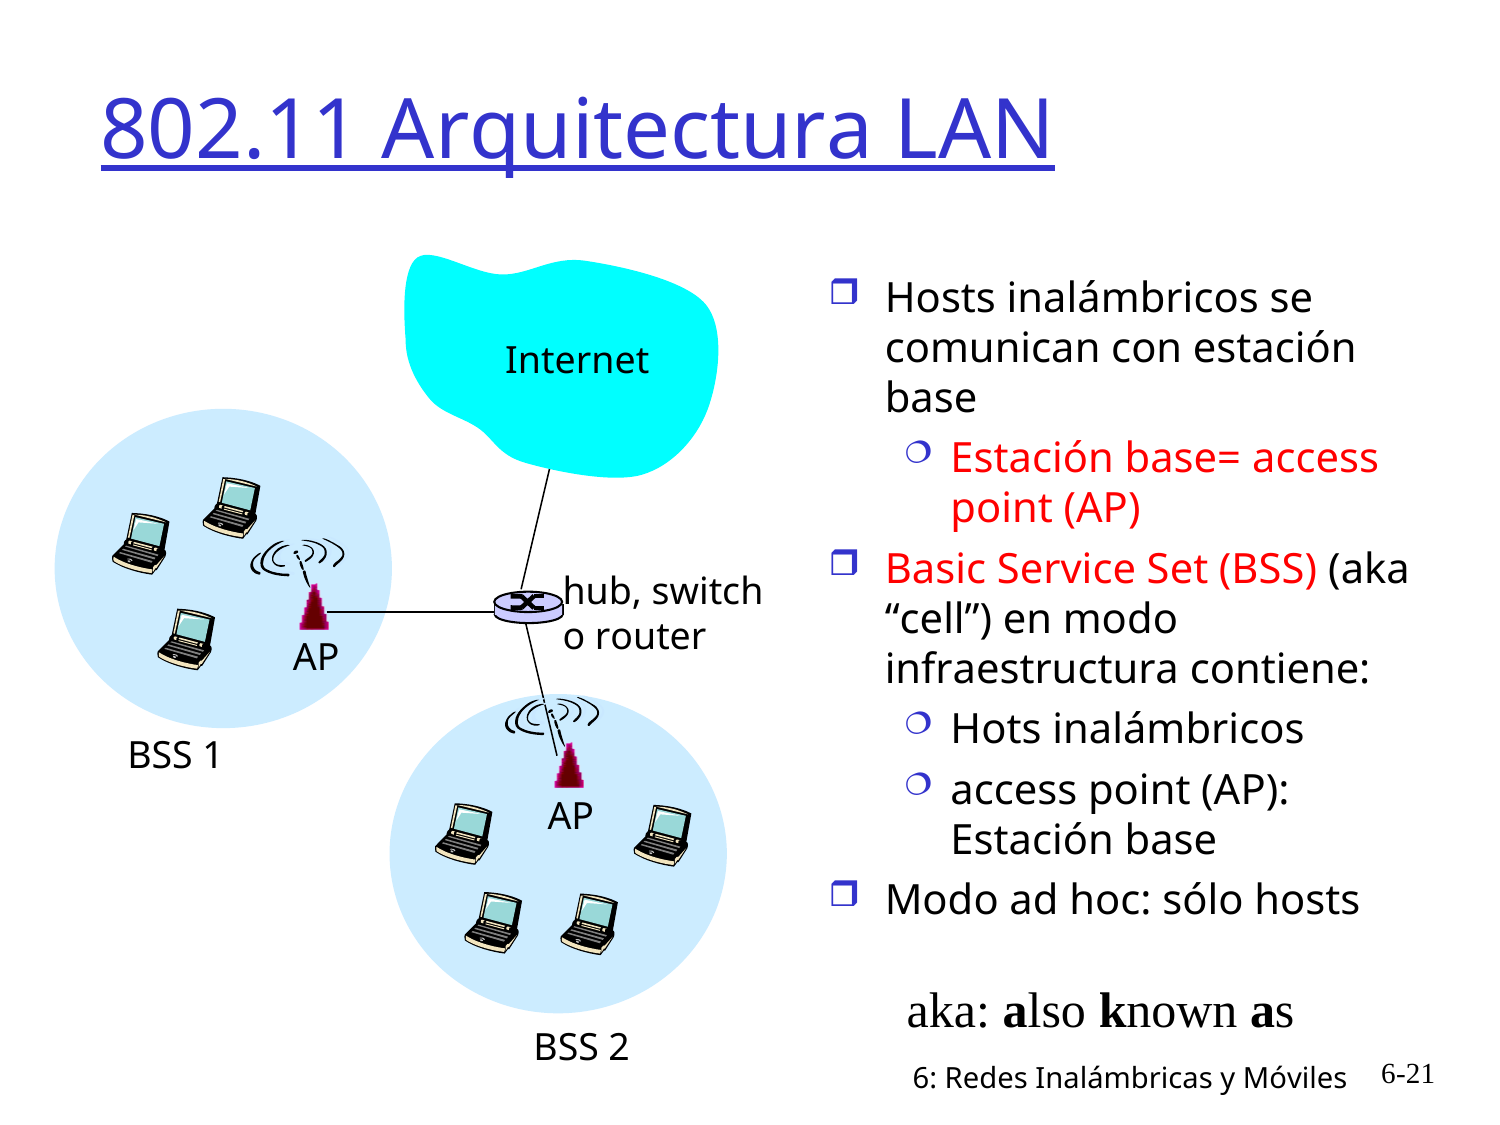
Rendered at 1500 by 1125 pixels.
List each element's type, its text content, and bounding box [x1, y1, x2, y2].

picture [156, 608, 216, 671]
text_box [404, 254, 719, 478]
text_box Internet [490, 328, 665, 389]
text_box aka: also known as [891, 969, 1310, 1045]
text_box AP [278, 625, 355, 687]
picture [559, 893, 618, 956]
text_box BSS 2 [518, 1015, 645, 1076]
picture [111, 512, 170, 575]
text_box Hosts inalámbricos se comunican con estación base Estación base= access point (AP) Basic Service Set (BSS) (aka “cell”) en modo infraestructura contiene: Hots inalámbricos access point (AP): Estación base Modo ad hoc: sólo hosts [813, 263, 1459, 976]
text_box [389, 694, 727, 1014]
text_box AP [532, 784, 610, 846]
text_box hub, switch o router [547, 559, 779, 665]
picture [633, 804, 692, 867]
picture [202, 477, 261, 539]
text_box [54, 408, 392, 723]
picture [299, 583, 329, 630]
text_box BSS 1 [112, 723, 285, 784]
picture [463, 891, 523, 954]
title 802.11 Arquitectura LAN [85, 32, 1361, 221]
picture [554, 742, 584, 788]
text_box [494, 591, 547, 624]
text_box [329, 613, 386, 669]
picture [434, 803, 493, 865]
